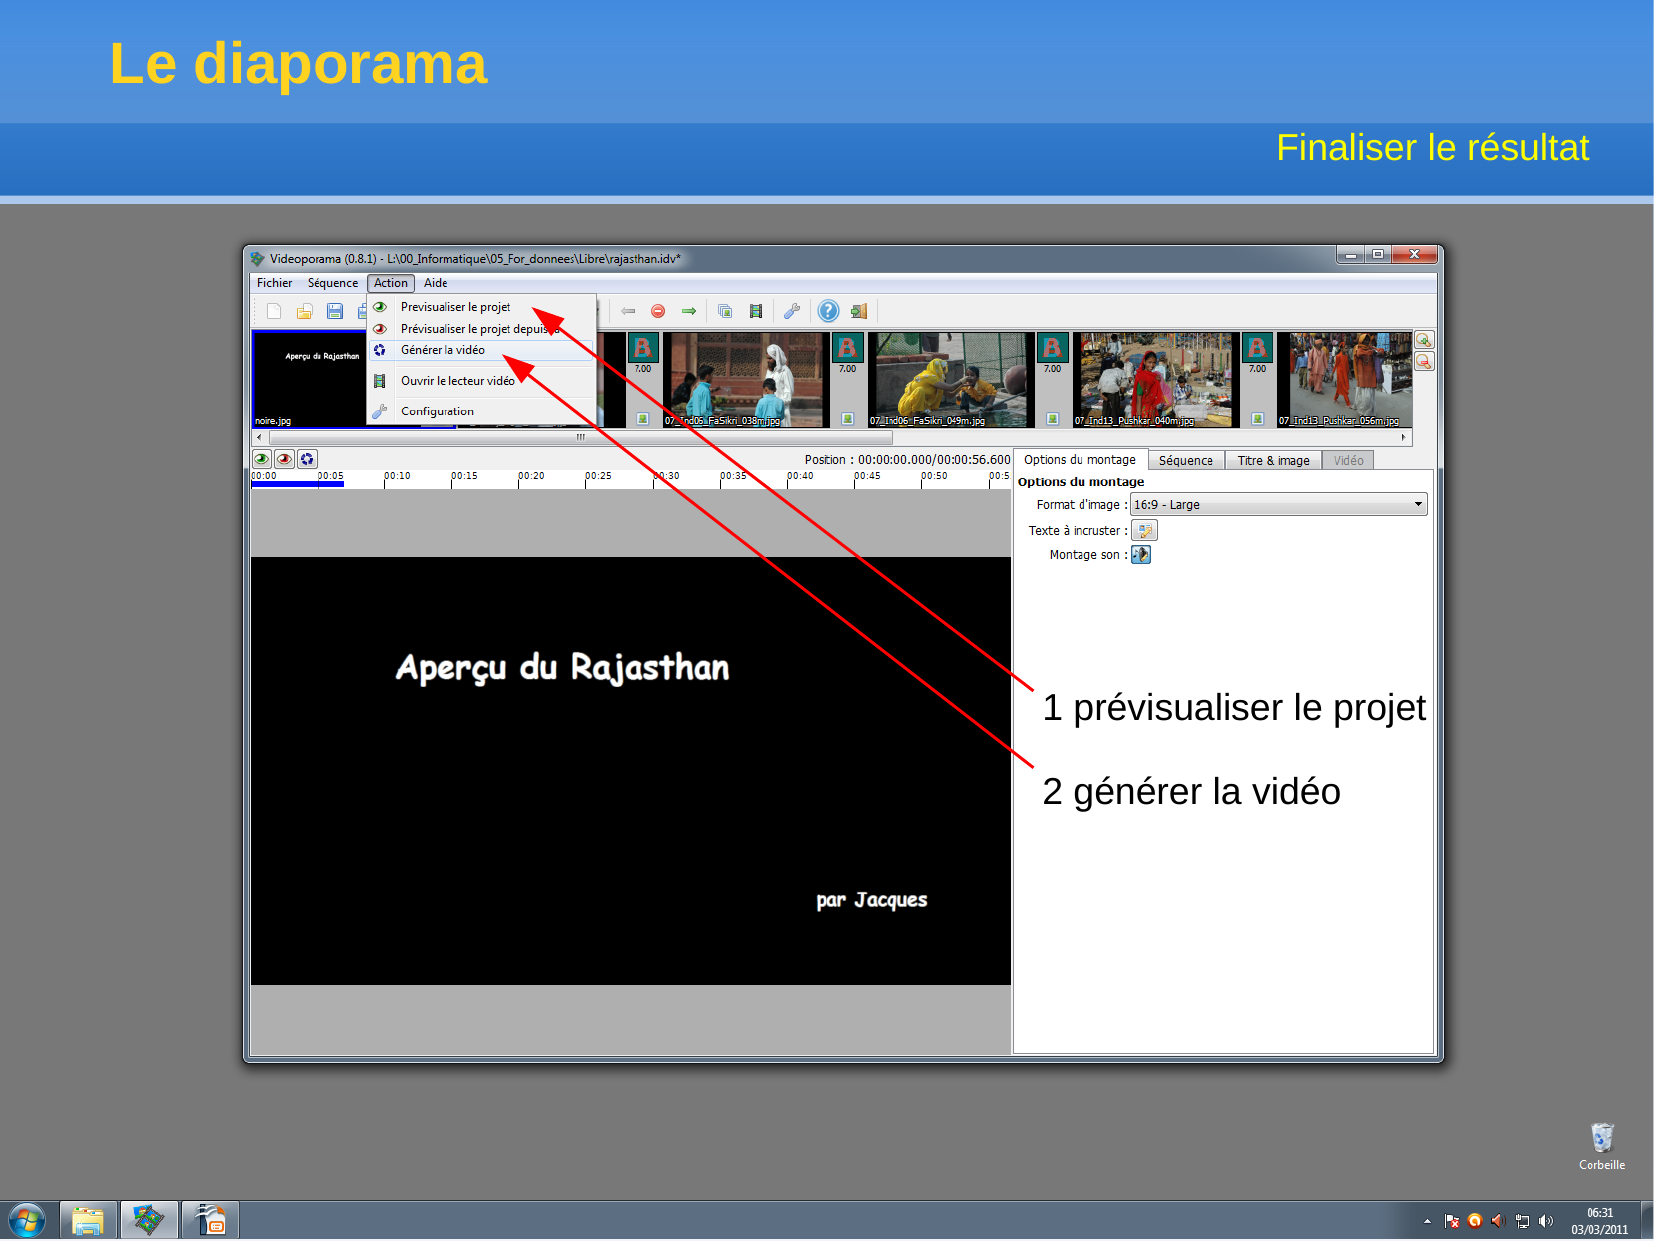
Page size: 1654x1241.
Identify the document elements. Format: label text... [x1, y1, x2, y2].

picture [0, 0, 1654, 1241]
text_box Finaliser le résultat [1240, 77, 1654, 177]
text_box 1 prévisualiser le projet 2 générer la vidéo [1027, 679, 1442, 821]
text_box Le diaporama [5, 17, 609, 107]
